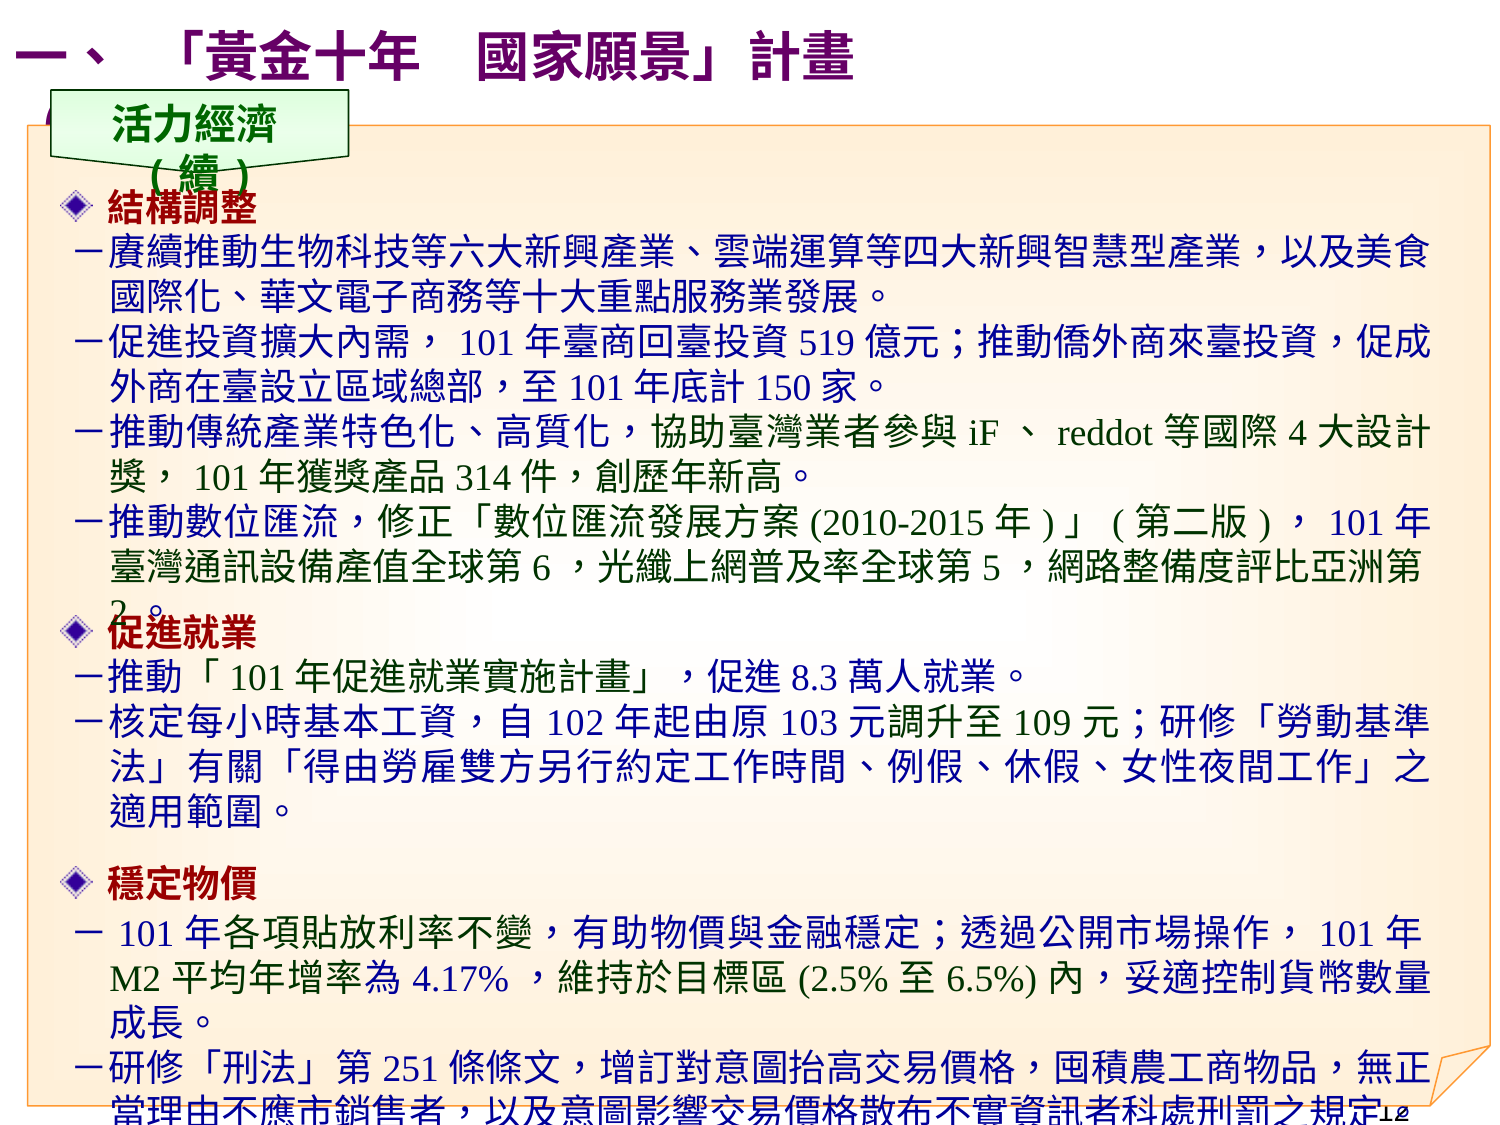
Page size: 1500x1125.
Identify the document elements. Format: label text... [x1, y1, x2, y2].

text_box 結構調整 [225, 200, 245, 209]
text_box [678, 1098, 685, 1106]
text_box [954, 1098, 1031, 1106]
text_box [1214, 1098, 1228, 1106]
text_box [1230, 1098, 1298, 1106]
text_box [585, 1098, 599, 1106]
text_box [1320, 1098, 1327, 1106]
text_box [241, 1098, 263, 1106]
text_box [910, 1098, 953, 1106]
text_box [631, 1098, 638, 1106]
text_box [316, 1098, 340, 1106]
text_box [361, 1098, 378, 1106]
text_box 結構調整 [46, 173, 1456, 244]
text_box [204, 1098, 240, 1106]
text_box 促進就業 [117, 599, 1456, 670]
text_box [1110, 1098, 1129, 1106]
text_box 一、 「黃金十年 國家願景」計畫(續) [14, 22, 951, 109]
text_box [1205, 1099, 1211, 1106]
text_box [831, 1098, 841, 1104]
text_box －推動「101年促進就業實施計畫」，促進8.3萬人就業。 －核定每小時基本工資，自102年起由原103元調升至109元；研修「勞動基準法」有關「得由勞雇雙方另行約定工作時間、例假、休假、女性夜間工作」之適用範圍。 [55, 645, 1447, 843]
text_box －101年各項貼放利率不變，有助物價與金融穩定；透過公開市場操作，101年M2平均年增率為4.17%，維持於目標區(2.5%至6.5%)內，妥適控制貨幣數量成長。 －研修「刑法」第251條條文，增訂對意圖抬高交易價格，囤積農工商物品，無正當理由不應市銷售者，以及意圖影響交易價格散布不實資訊者科處刑罰之規定。 [55, 900, 1447, 1098]
text_box [704, 1098, 753, 1106]
text_box [534, 1099, 544, 1106]
text_box 促進就業 [116, 625, 129, 645]
text_box [286, 1098, 314, 1106]
text_box [1152, 1098, 1176, 1106]
text_box [157, 169, 184, 173]
text_box [393, 1098, 424, 1106]
text_box [545, 1098, 570, 1106]
text_box [602, 1098, 628, 1106]
text_box [699, 1098, 704, 1106]
text_box [1291, 1098, 1317, 1106]
text_box [138, 1098, 152, 1106]
text_box [493, 1098, 513, 1106]
text_box 穩定物價 [194, 875, 214, 900]
text_box －賡續推動生物科技等六大新興產業、雲端運算等四大新興智慧型產業，以及美食國際化、華文電子商務等十大重點服務業發展。 －促進投資擴大內需，101年臺商回臺投資519億元；推動僑外商來臺投資，促成外商在臺設立區域總部，至101年底計150家。 －推動傳統產業特色化、高質化，協助臺灣業者參與iF、reddot等國際4大設計獎，101年獲獎產品314件，創歷年新高。 －推動數位匯流，修正「數位匯流發展方案(2010-2015年)」(第二版)，101年臺灣通訊設備產值全球第6，光纖上網普及率全球第5，網路整備度評比亞洲第2。 [55, 220, 1447, 600]
text_box [218, 169, 241, 173]
text_box [515, 1098, 531, 1106]
text_box [27, 125, 1491, 1106]
text_box [792, 1098, 803, 1106]
text_box 穩定物價 [46, 850, 1456, 921]
text_box [1352, 1101, 1378, 1106]
text_box [1343, 1098, 1364, 1106]
text_box 活力經濟(續) [50, 90, 349, 173]
text_box [875, 1098, 882, 1106]
text_box [812, 1098, 829, 1106]
text_box [155, 1098, 161, 1106]
text_box [851, 1098, 865, 1106]
text_box [655, 1098, 677, 1106]
text_box [435, 1098, 490, 1106]
text_box [1078, 1098, 1099, 1106]
text_box 11 [1399, 1108, 1407, 1116]
text_box [180, 1098, 201, 1106]
text_box [1132, 1098, 1150, 1106]
text_box [1179, 1098, 1202, 1106]
text_box [1367, 1098, 1438, 1106]
text_box [1069, 1099, 1075, 1106]
text_box 穩定物價 [151, 894, 165, 900]
text_box [340, 1098, 358, 1106]
text_box [1034, 1098, 1066, 1106]
text_box [777, 1098, 791, 1106]
text_box 11 [1366, 1084, 1500, 1125]
text_box [884, 1098, 910, 1106]
text_box 促進就業 [46, 599, 122, 670]
text_box [842, 1101, 850, 1106]
